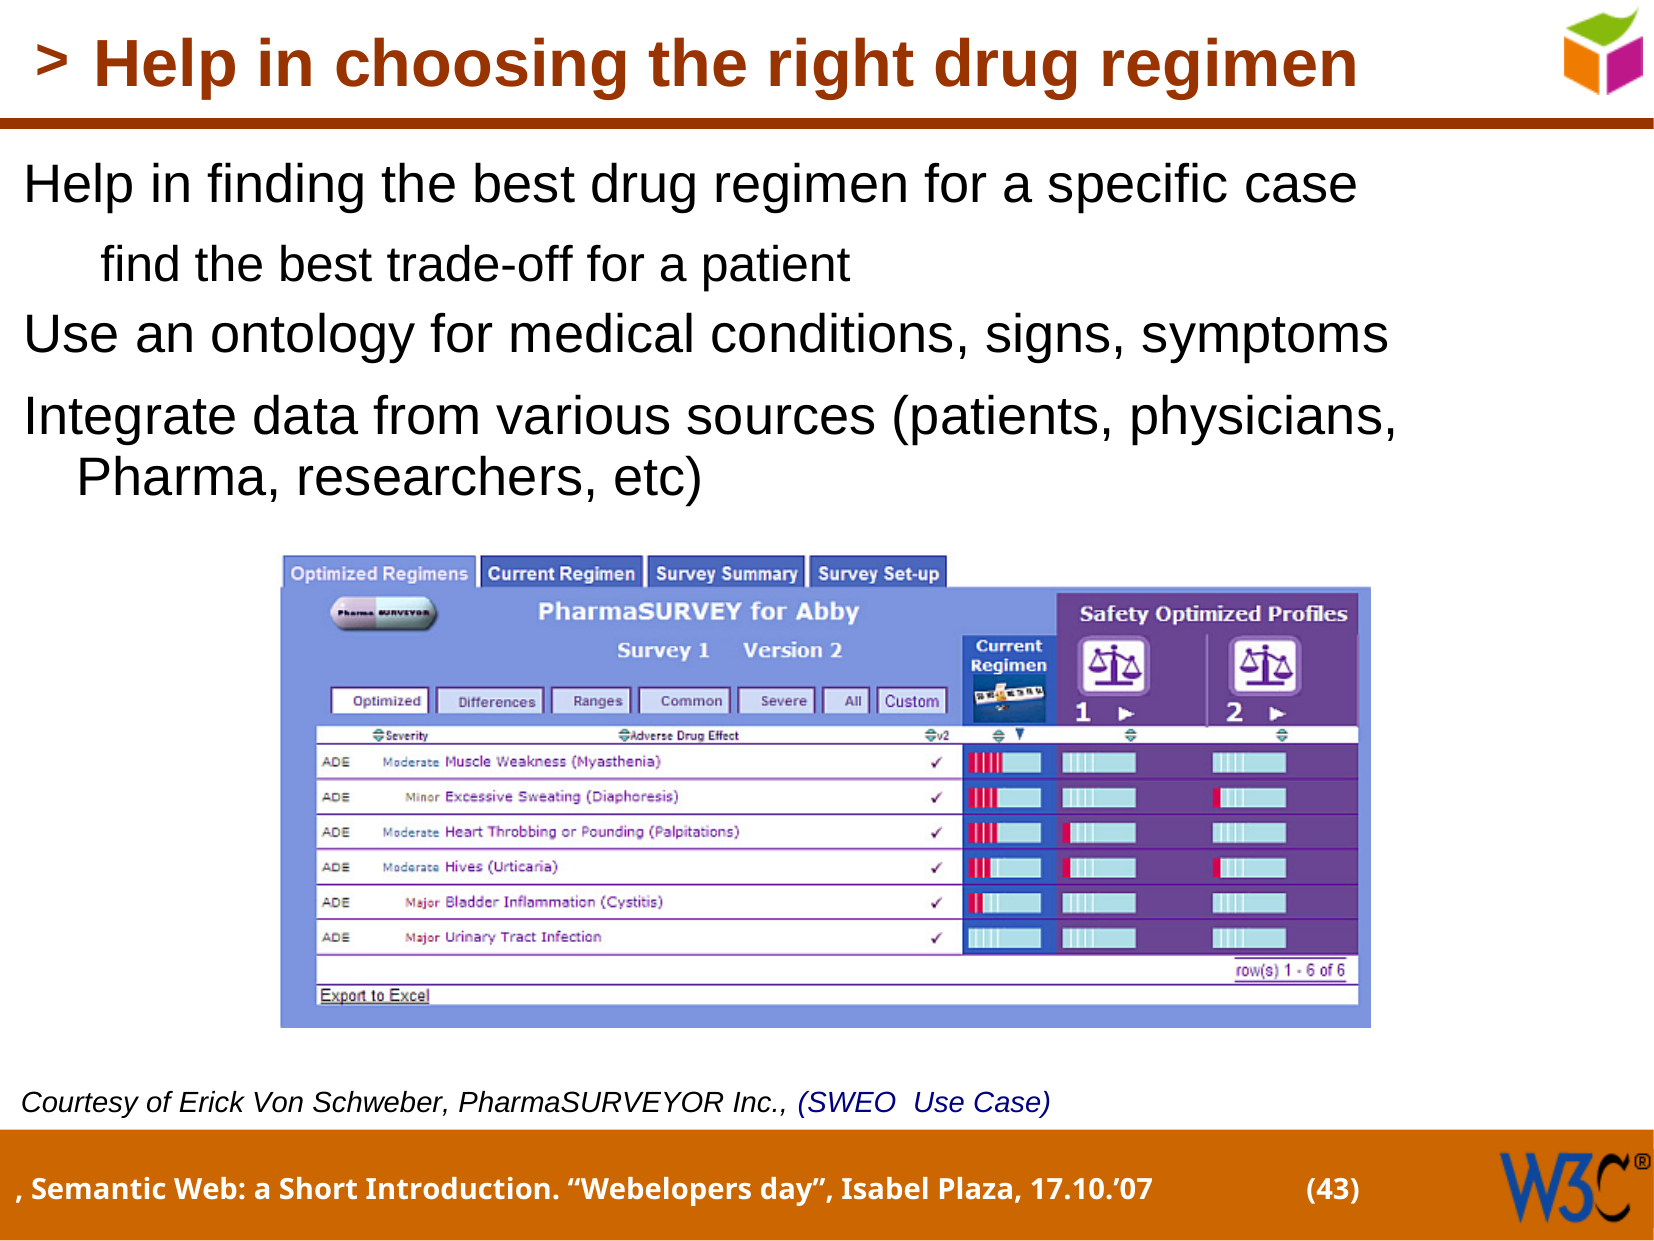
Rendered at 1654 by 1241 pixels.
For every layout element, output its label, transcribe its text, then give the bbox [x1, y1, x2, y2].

picture [276, 551, 1371, 1028]
text_box Courtesy of Erick Von Schweber, PharmaSURVEYOR Inc., (SWEO Use Case) [6, 1080, 1068, 1129]
title Help in choosing the right drug regimen [93, 0, 1493, 124]
list Help in finding the best drug regimen for a specific case find the best trade-off for a patient Use an ontology for medical conditions, signs, symptoms Integrate data from various sources (patients, physicians, Pharma, researchers, etc) [5, 153, 1601, 567]
picture [1495, 1149, 1654, 1228]
picture [1564, 5, 1643, 95]
